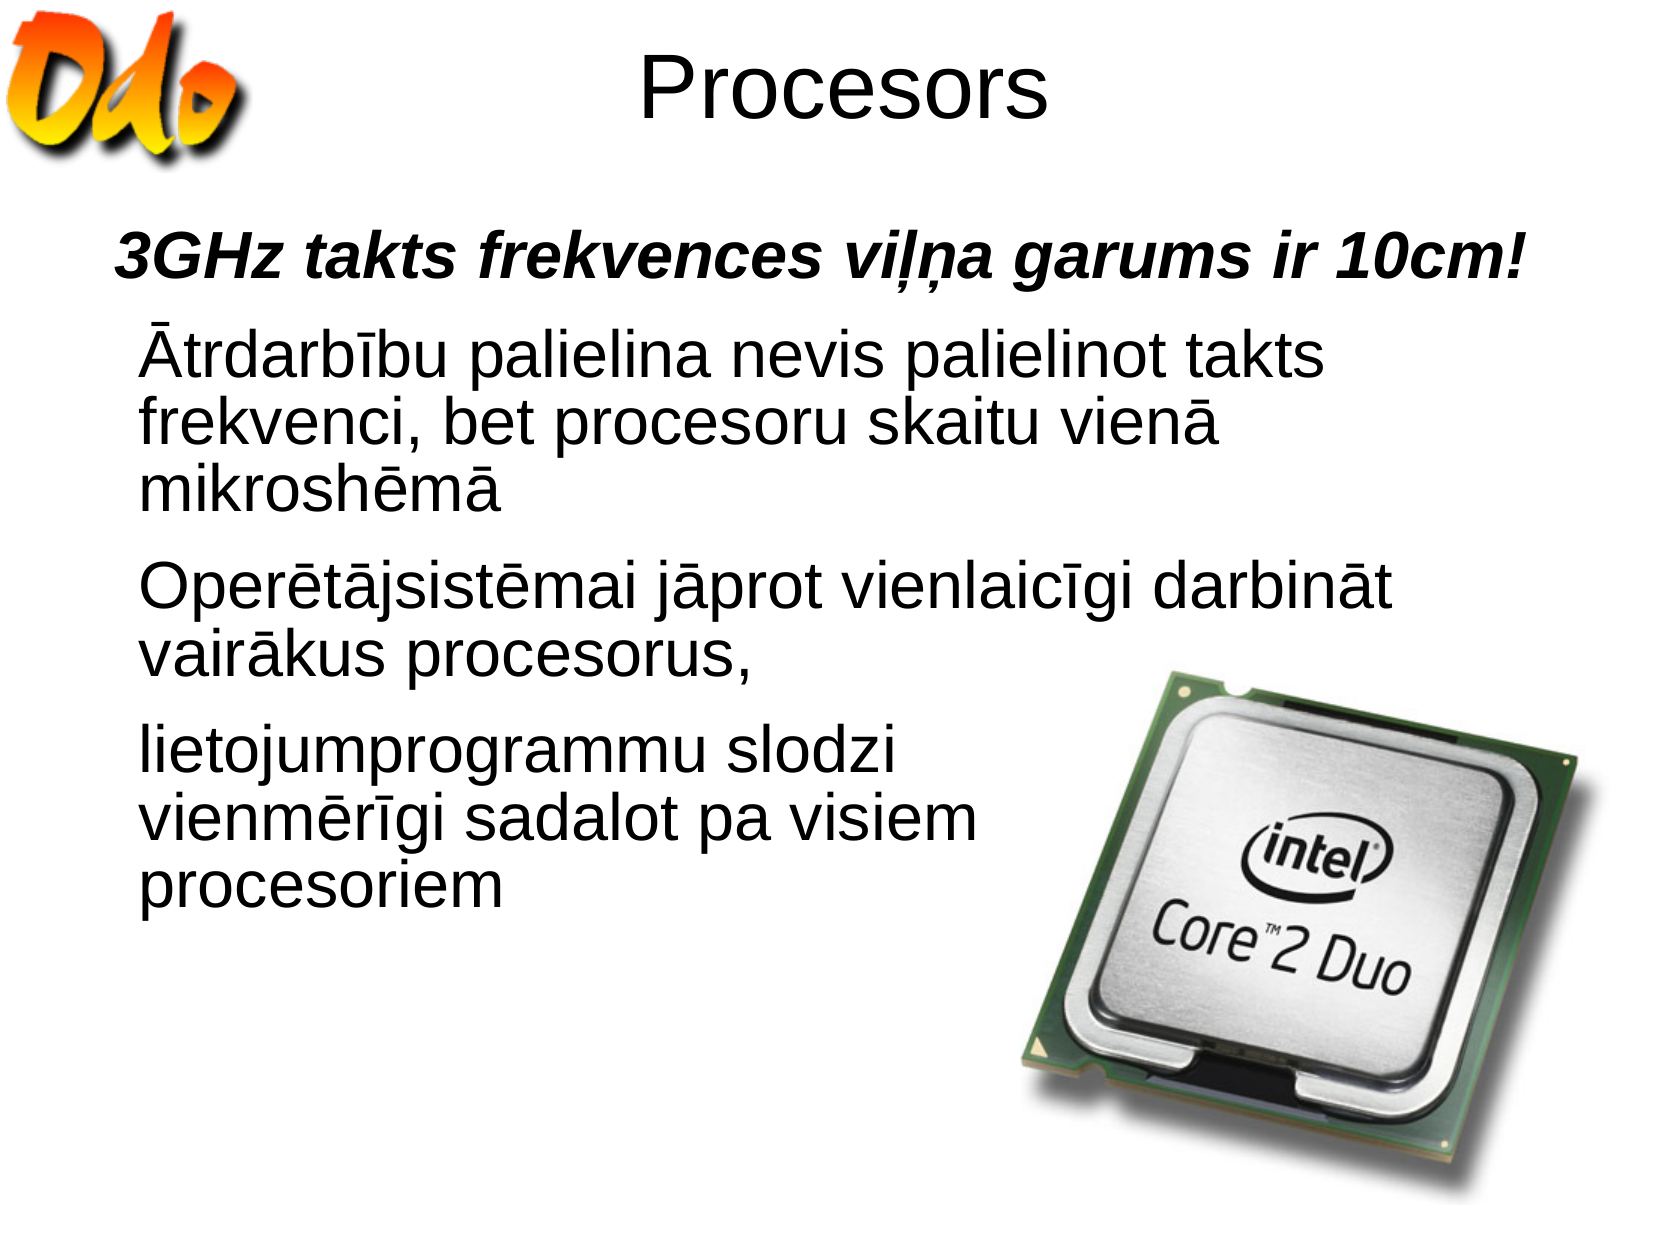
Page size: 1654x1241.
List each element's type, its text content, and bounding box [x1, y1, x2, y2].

title Procesors [70, 39, 1619, 142]
list Ātrdarbību palielina nevis palielinot takts frekvenci, bet procesoru skaitu vienā mikroshēmā Operētājsistēmai jāprot vienlaicīgi darbināt vairākus procesorus, lietojumprogrammu slodzi vienmērīgi sadalot pa visiem procesoriem [82, 318, 1569, 1107]
picture [1009, 661, 1610, 1205]
picture [5, 6, 263, 178]
text_box 3GHz takts frekvences viļņa garums ir 10cm! [58, 220, 1565, 308]
